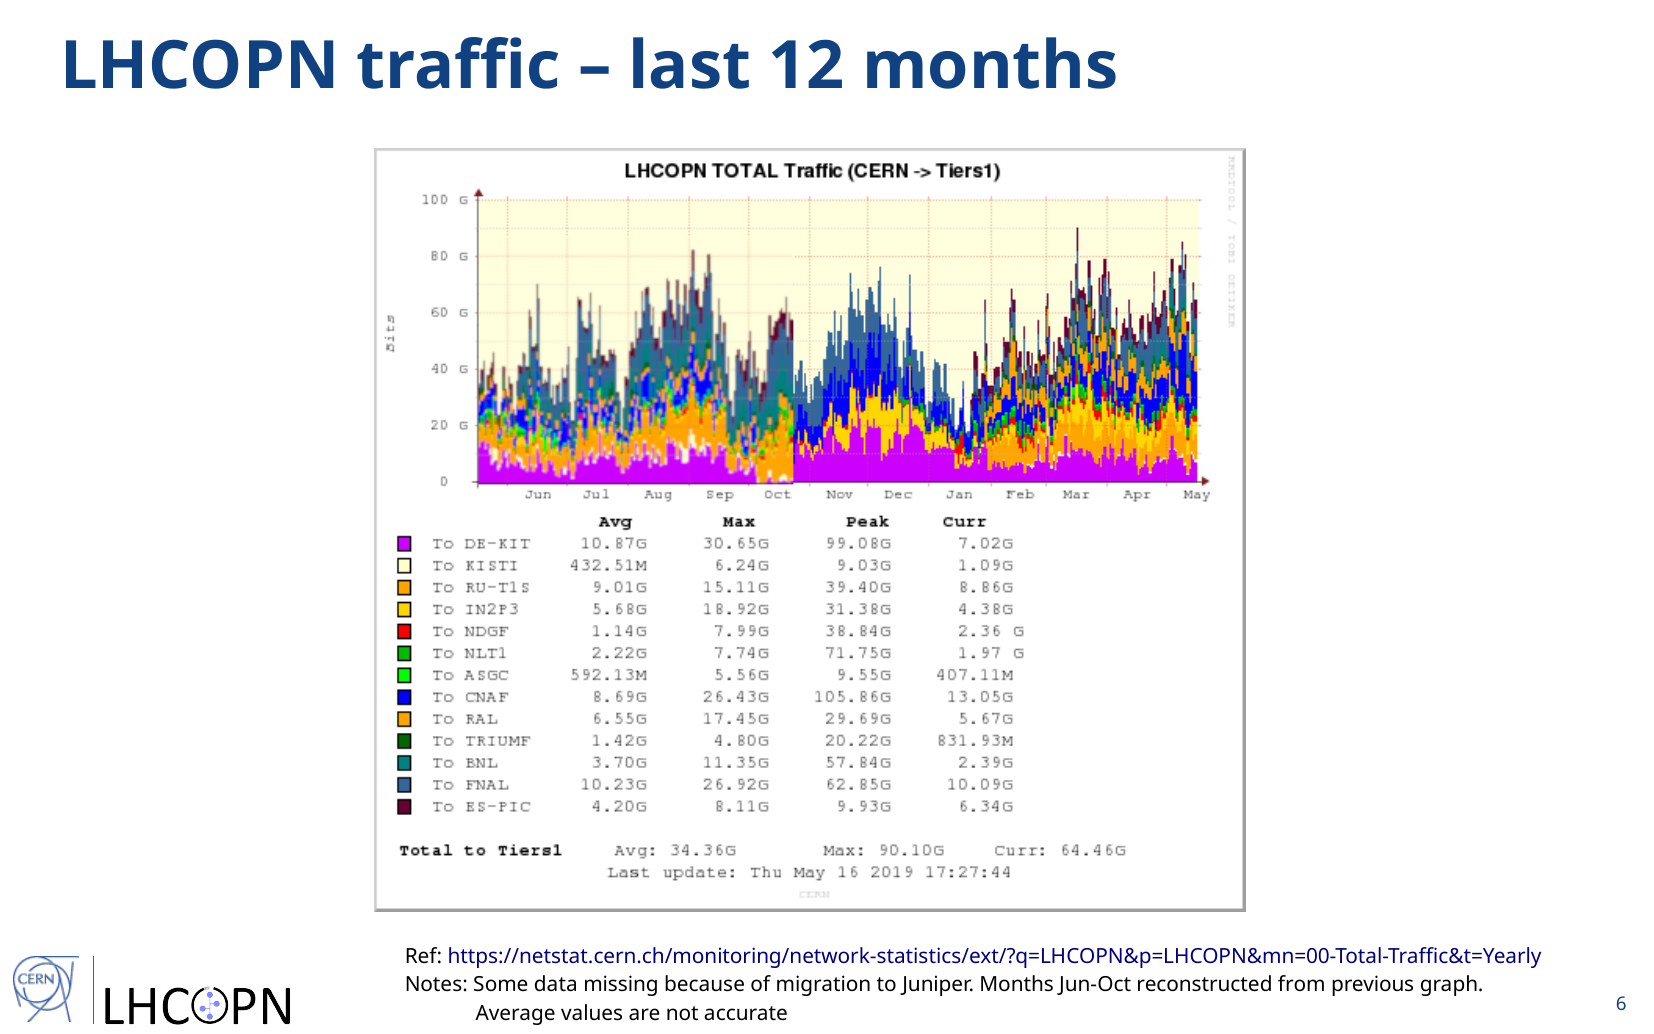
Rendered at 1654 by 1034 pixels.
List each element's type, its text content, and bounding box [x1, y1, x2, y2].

title LHCOPN traffic – last 12 months [60, 0, 1528, 138]
text_box Ref: https://netstat.cern.ch/monitoring/network-statistics/ext/?q=LHCOPN&p=LHCOPN&mn=00-Total-Traffic&t=Yearly Notes: Some data missing because of migration to Juniper. Months Jun-Oct reconstructed from previous graph. Average values are not accurate [390, 933, 1583, 1034]
picture [13, 956, 79, 1032]
picture [103, 984, 294, 1027]
picture [374, 148, 1246, 912]
